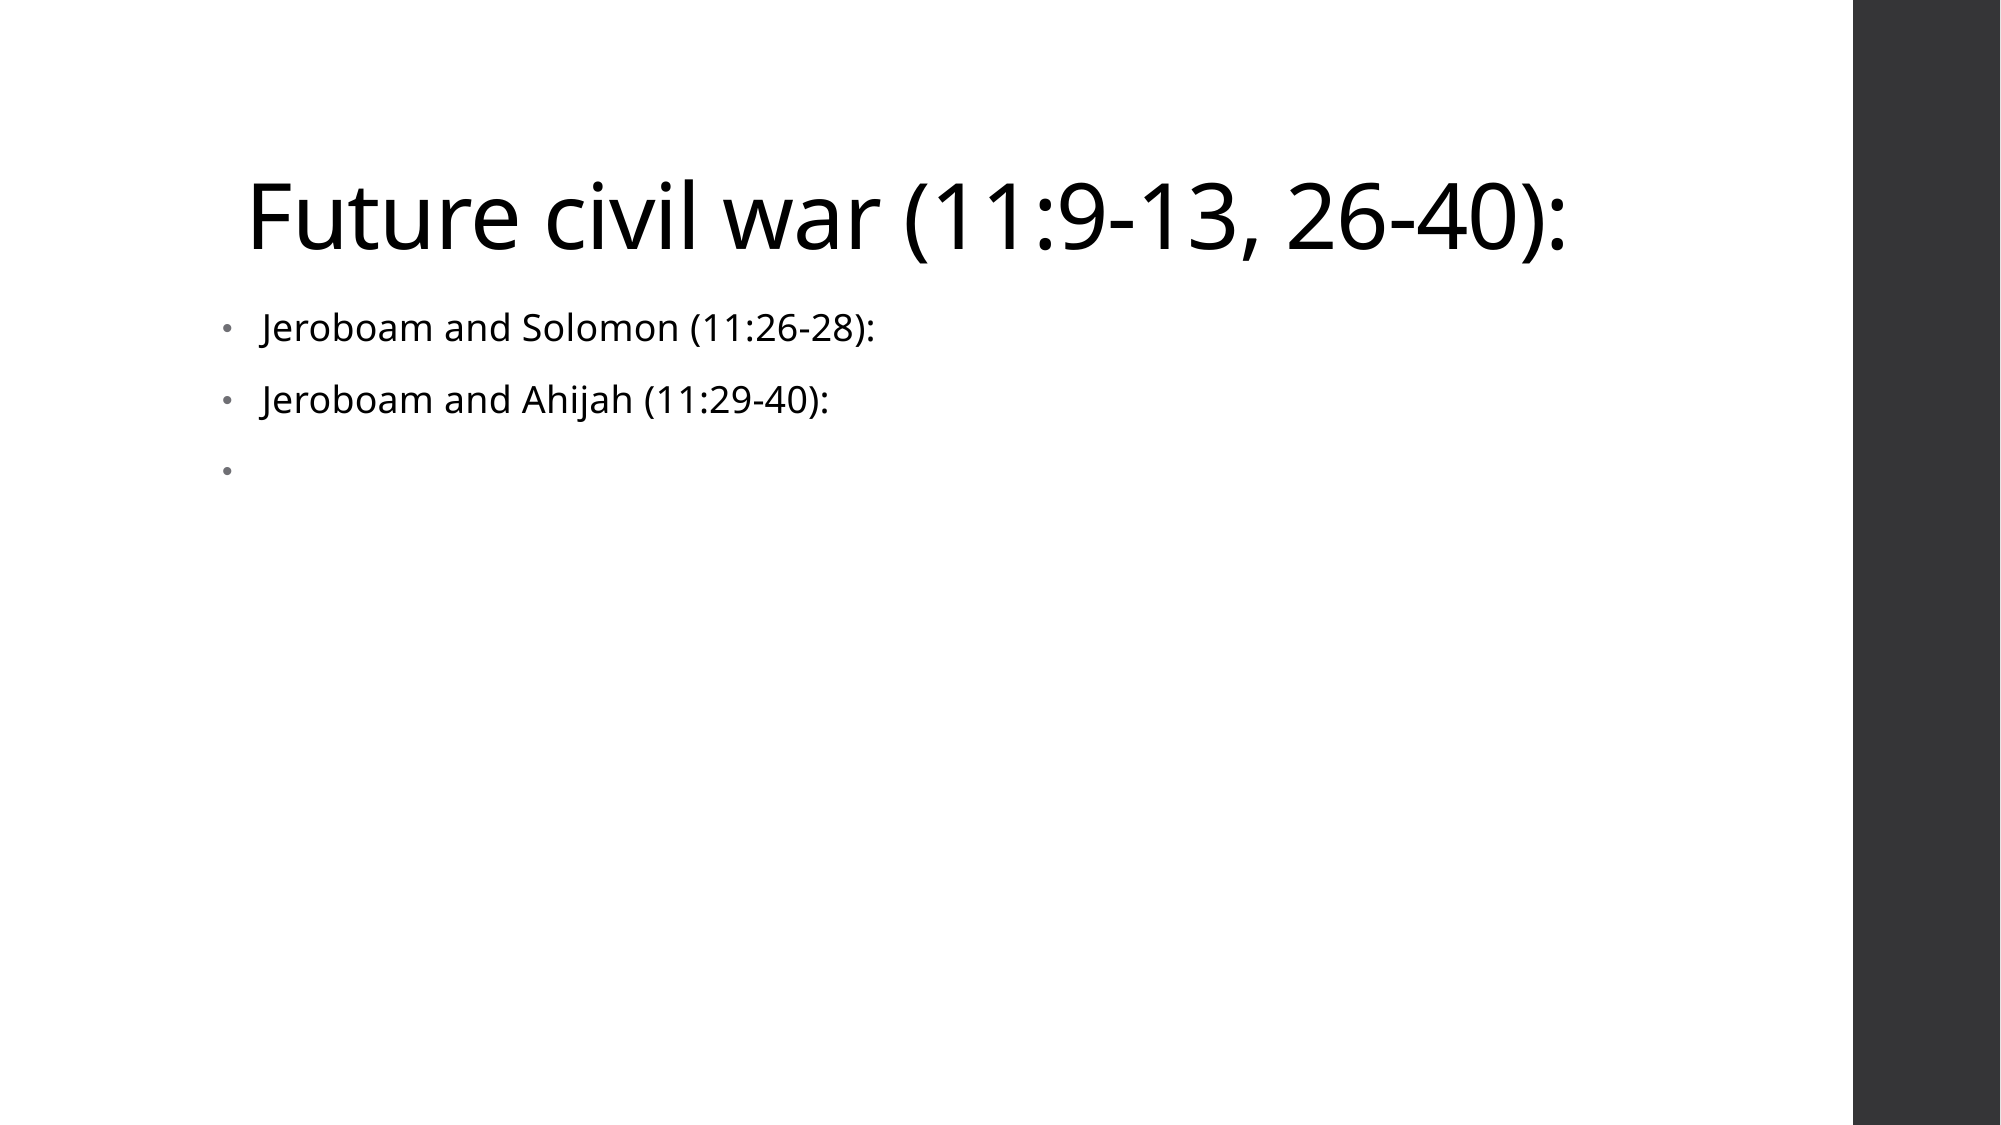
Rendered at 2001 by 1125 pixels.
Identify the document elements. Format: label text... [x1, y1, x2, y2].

list Jeroboam and Solomon (11:26-28): Jeroboam and Ahijah (11:29-40): [206, 299, 1617, 1014]
title Future civil war (11:9-13, 26-40): [206, 60, 1797, 278]
